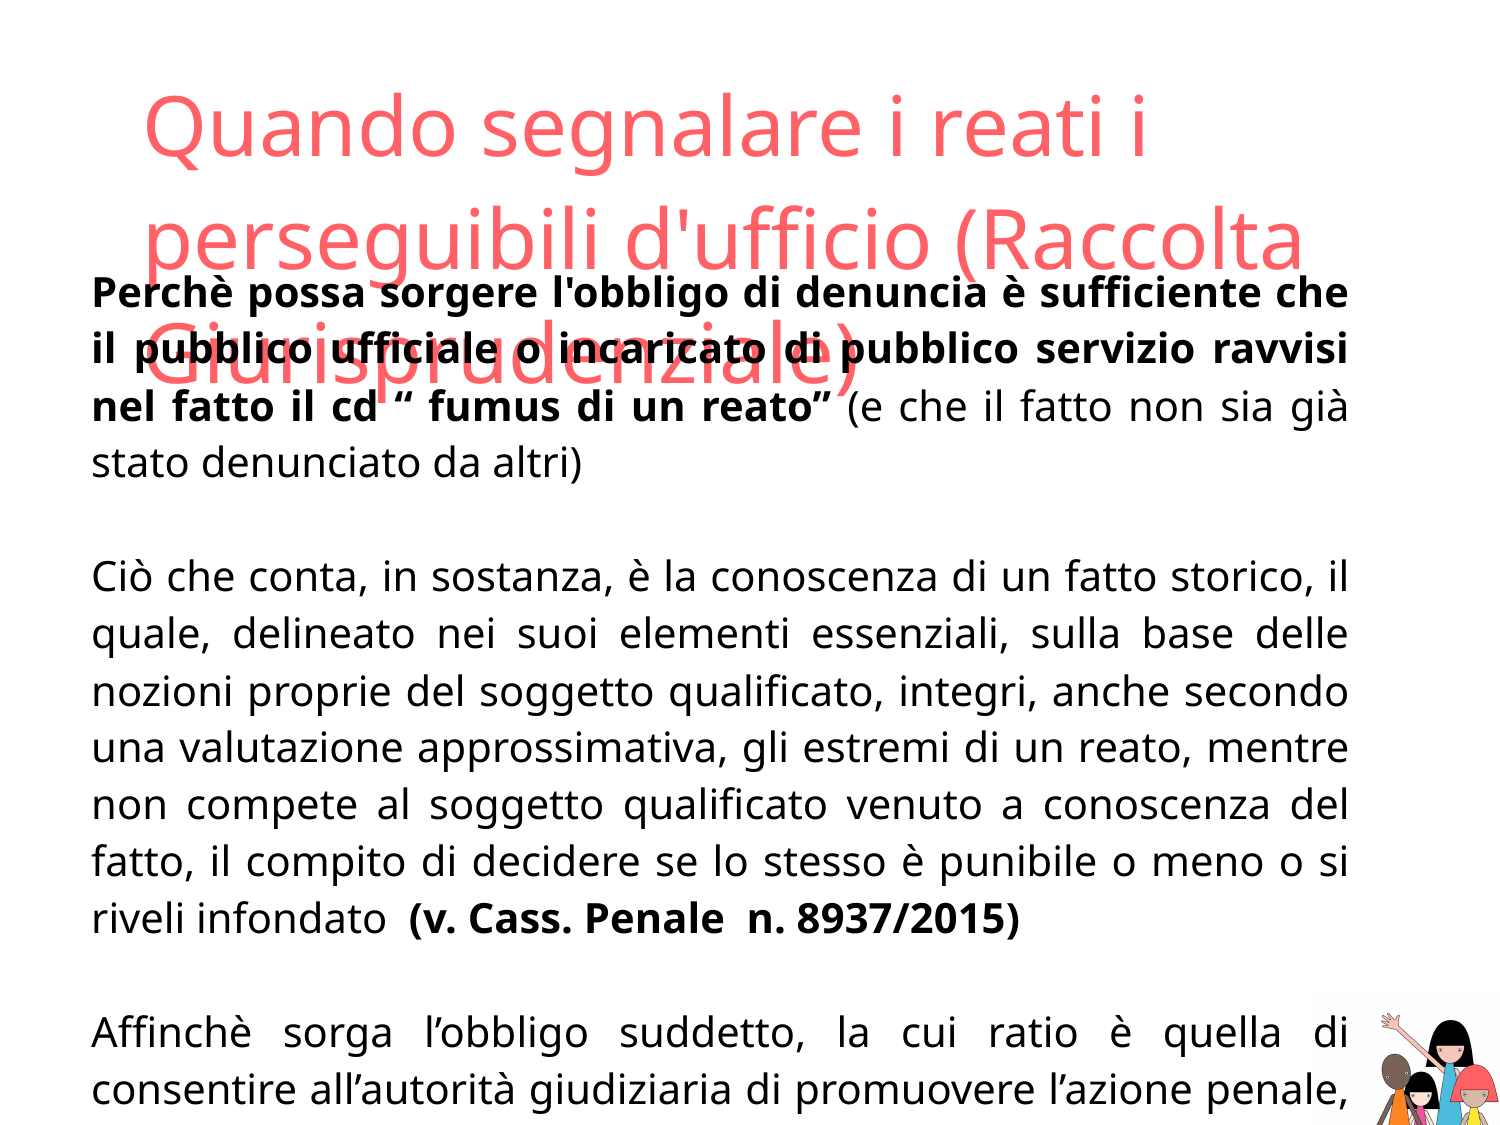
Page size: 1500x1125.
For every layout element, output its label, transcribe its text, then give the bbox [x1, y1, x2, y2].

text_box Perchè possa sorgere l'obbligo di denuncia è sufficiente che il pubblico ufficiale o incaricato di pubblico servizio ravvisi nel fatto il cd “ fumus di un reato” (e che il fatto non sia già stato denunciato da altri) Ciò che conta, in sostanza, è la conoscenza di un fatto storico, il quale, delineato nei suoi elementi essenziali, sulla base delle nozioni proprie del soggetto qualificato, integri, anche secondo una valutazione approssimativa, gli estremi di un reato, mentre non compete al soggetto qualificato venuto a conoscenza del fatto, il compito di decidere se lo stesso è punibile o meno o si riveli infondato (v. Cass. Penale n. 8937/2015) Affinchè sorga l’obbligo suddetto, la cui ratio è quella di consentire all’autorità giudiziaria di promuovere l’azione penale, è necessario che la conoscenza del fatto criminoso avvenga nell’esercizio o a causa delle funzioni o del servizio e quindi “in concomitanza o a cagione delle funzioni espletate” (Cass. n. 8937/2015; Cass. n. 26081/2008) e comunque “in dipendenza dell’attività svolta” (Pret. Ragusa, 7.10.1996). [76, 254, 1371, 969]
text_box Quando segnalare i reati i perseguibili d'ufficio (Raccolta Giurisprudenziale) [127, 59, 1422, 278]
